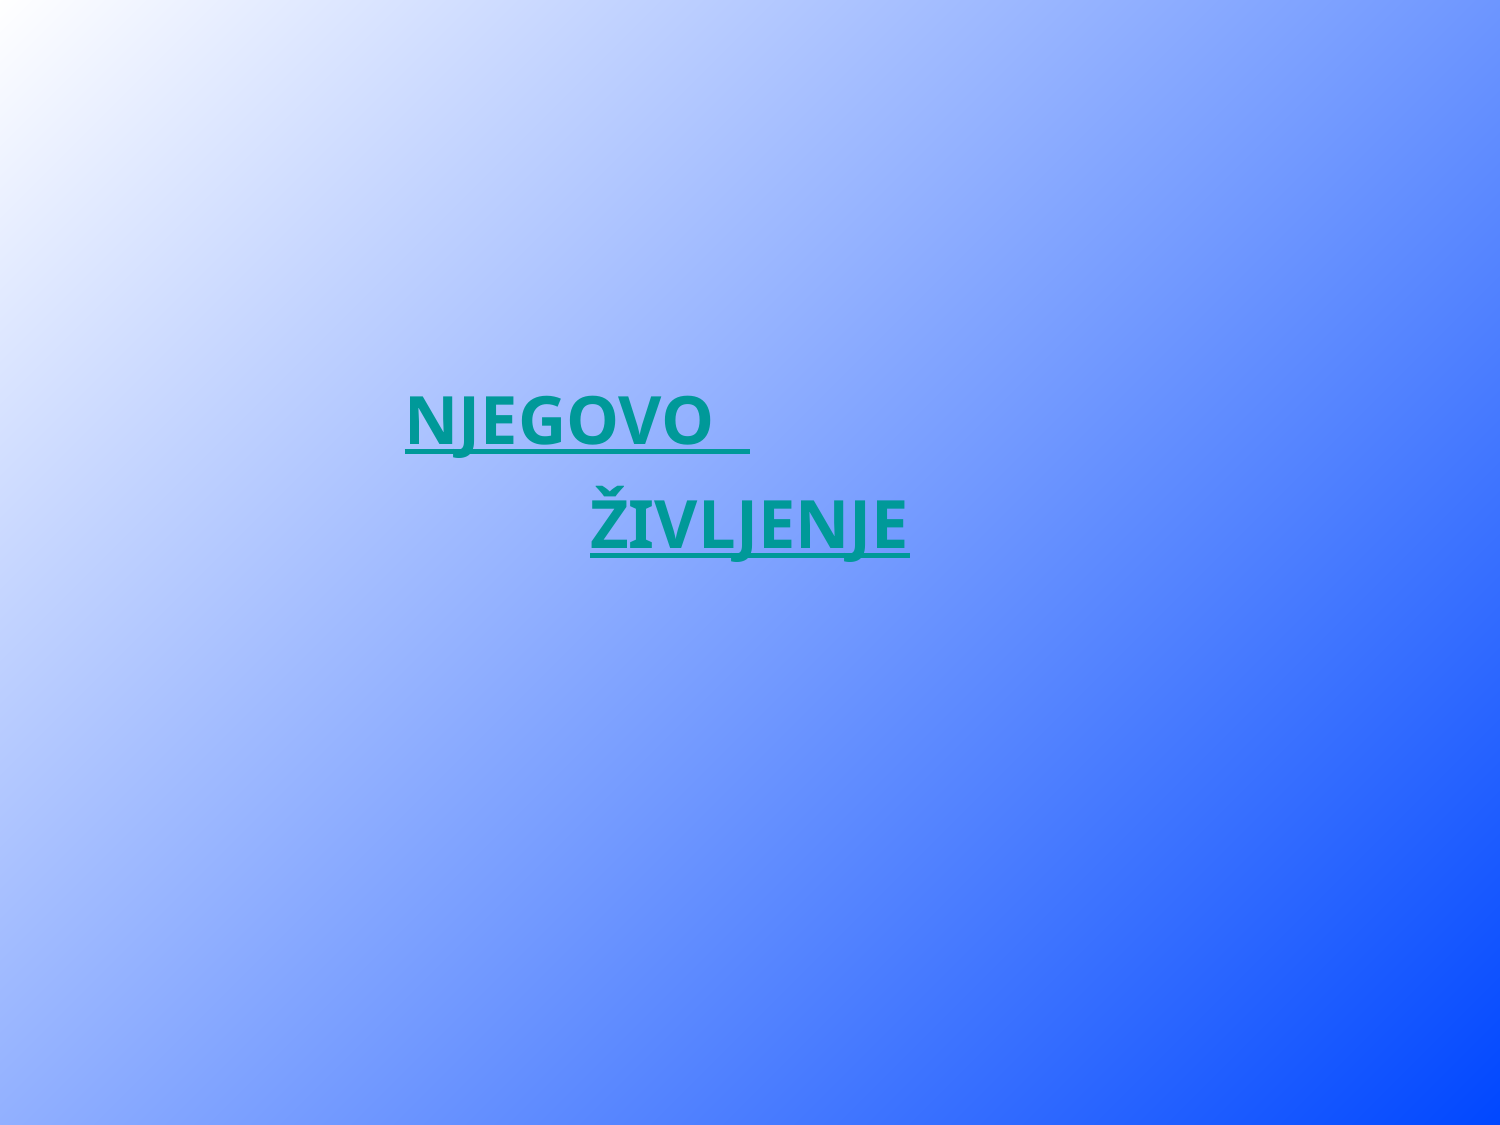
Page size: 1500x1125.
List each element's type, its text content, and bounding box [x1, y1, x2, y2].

list NJEGOVO ŽIVLJENJE [75, 90, 1425, 1005]
